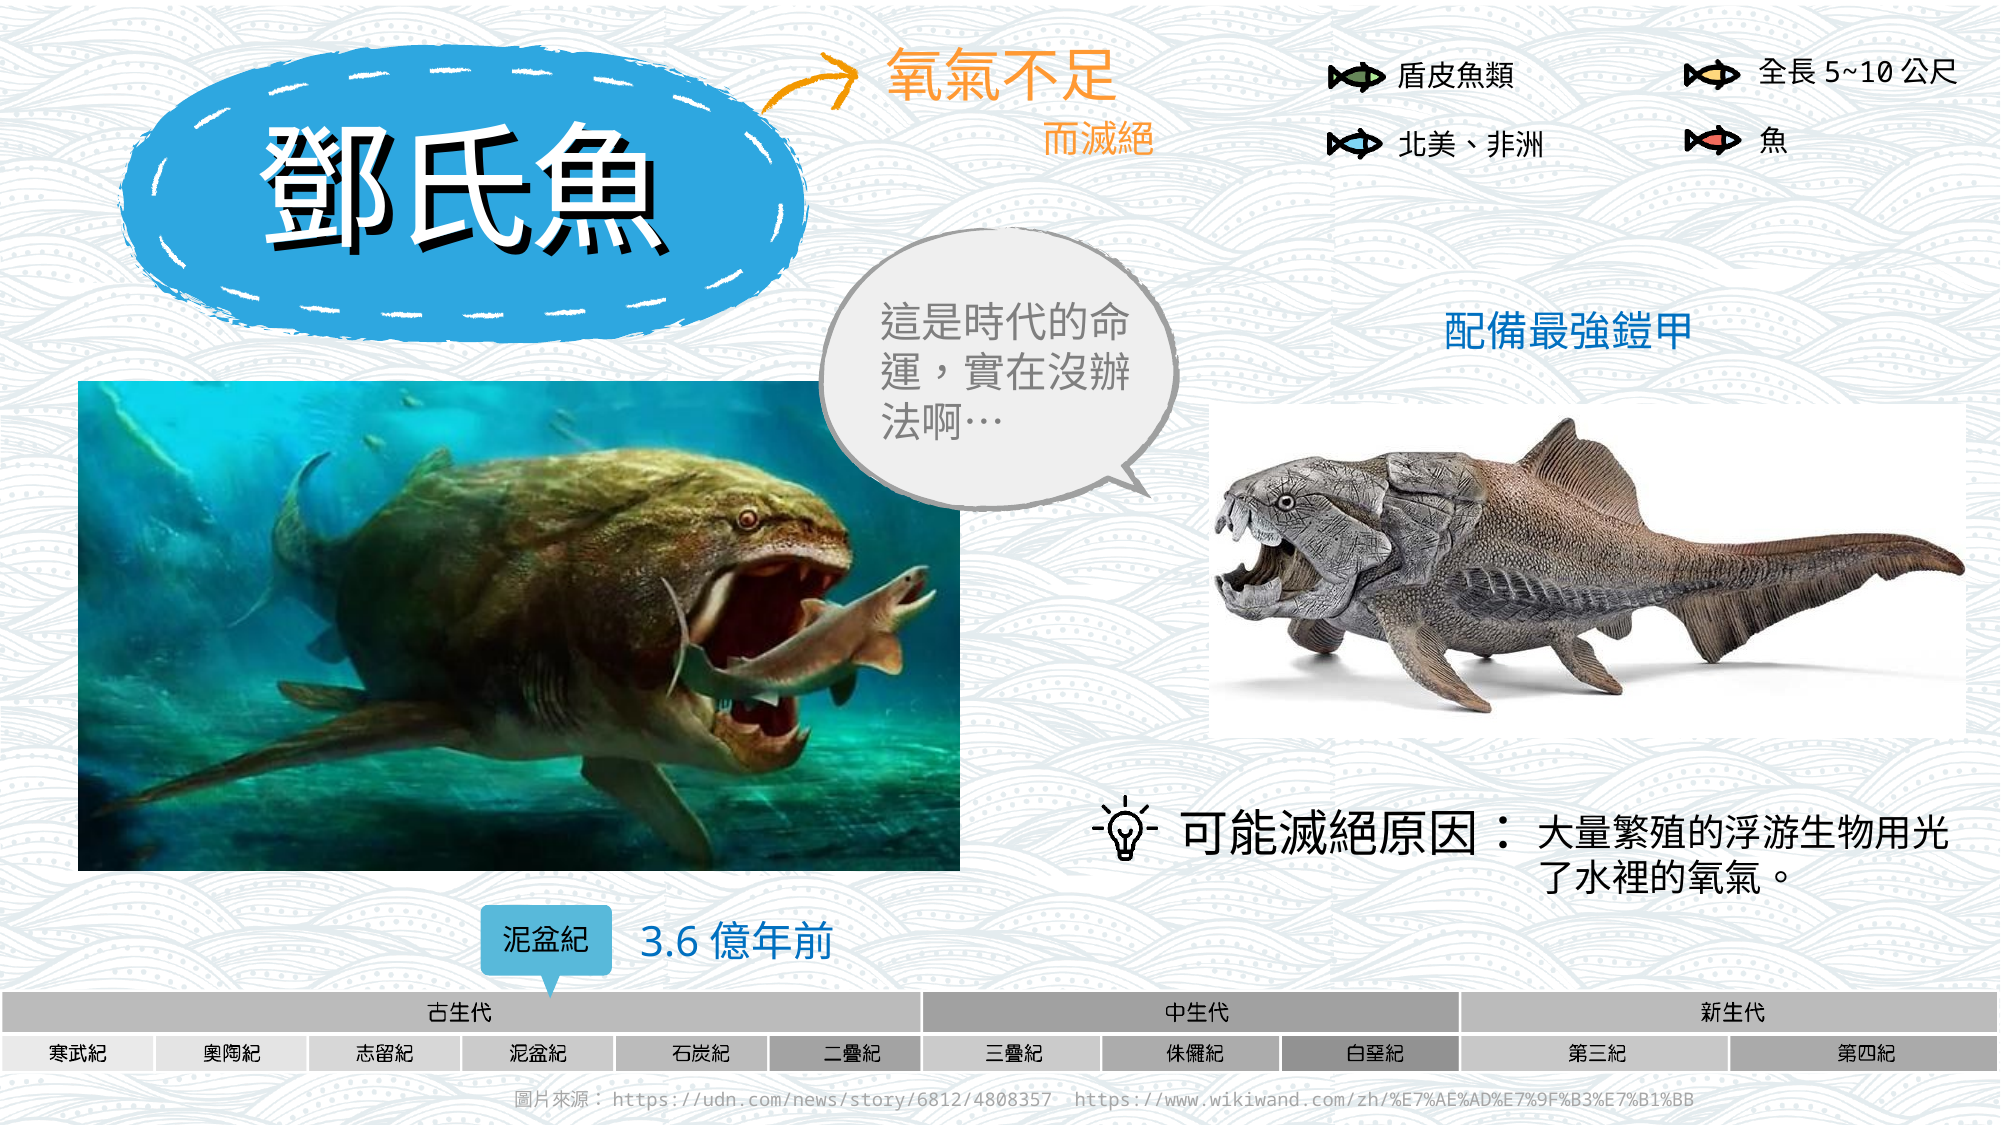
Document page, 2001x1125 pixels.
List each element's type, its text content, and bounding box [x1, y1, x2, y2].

picture [1326, 62, 1388, 97]
picture [78, 225, 1181, 871]
text_box 魚 [1744, 115, 1993, 166]
text_box 全長5~10公尺 [1743, 45, 1992, 97]
text_box 配備最強鎧甲 [1429, 296, 1725, 363]
picture [1092, 795, 1158, 861]
picture [1682, 125, 1744, 160]
picture [116, 44, 860, 344]
text_box 3.6億年前 [625, 907, 871, 973]
picture [1682, 56, 1744, 92]
text_box 氧氣不足 [870, 30, 1252, 117]
text_box 鄧氏魚 [221, 79, 701, 275]
text_box 大量繁殖的浮游生物用光了水裡的氧氣。 [1522, 801, 1965, 908]
picture [1322, 128, 1383, 164]
text_box 而滅絕 [1027, 107, 1173, 169]
picture [480, 905, 613, 913]
picture [1209, 404, 1966, 738]
text_box 盾皮魚類 [1382, 49, 1632, 101]
text_box 北美、非洲 [1383, 119, 1632, 170]
text_box 這是時代的命運，實在沒辦法啊… [865, 288, 1160, 456]
text_box 泥盆紀 [476, 913, 616, 965]
picture [0, 965, 2000, 1075]
text_box 圖片來源：https://udn.com/news/story/6812/4808357 https://www.wikiwand.com/zh/%E7%AE%AD%E7%9F%B3%E7%B1%BB [499, 1080, 1985, 1118]
text_box 可能滅絕原因： [1163, 793, 1557, 870]
